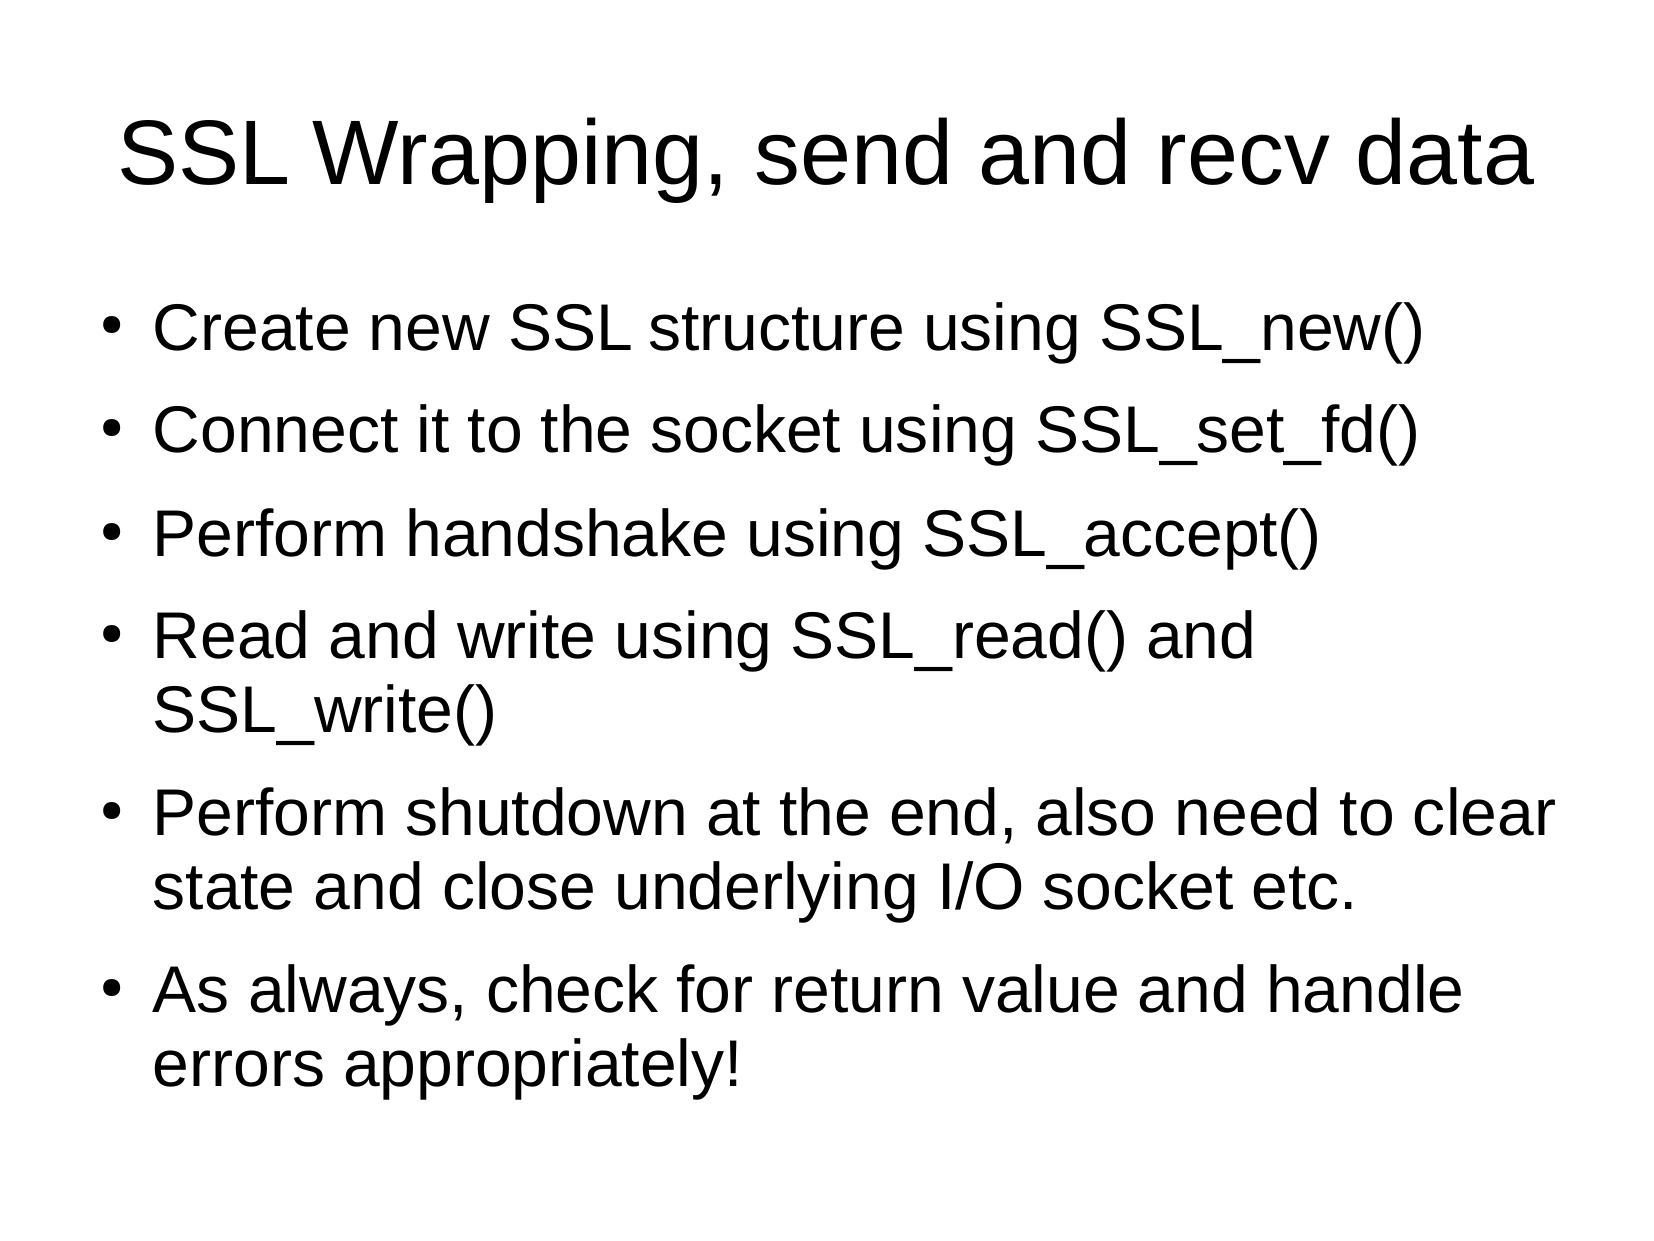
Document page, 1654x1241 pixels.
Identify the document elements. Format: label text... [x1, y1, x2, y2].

list Create new SSL structure using SSL_new() Connect it to the socket using SSL_set_fd() Perform handshake using SSL_accept() Read and write using SSL_read() and SSL_write() Perform shutdown at the end, also need to clear state and close underlying I/O socket etc. As always, check for return value and handle errors appropriately! [82, 290, 1571, 1109]
title SSL Wrapping, send and recv data [82, 56, 1571, 250]
